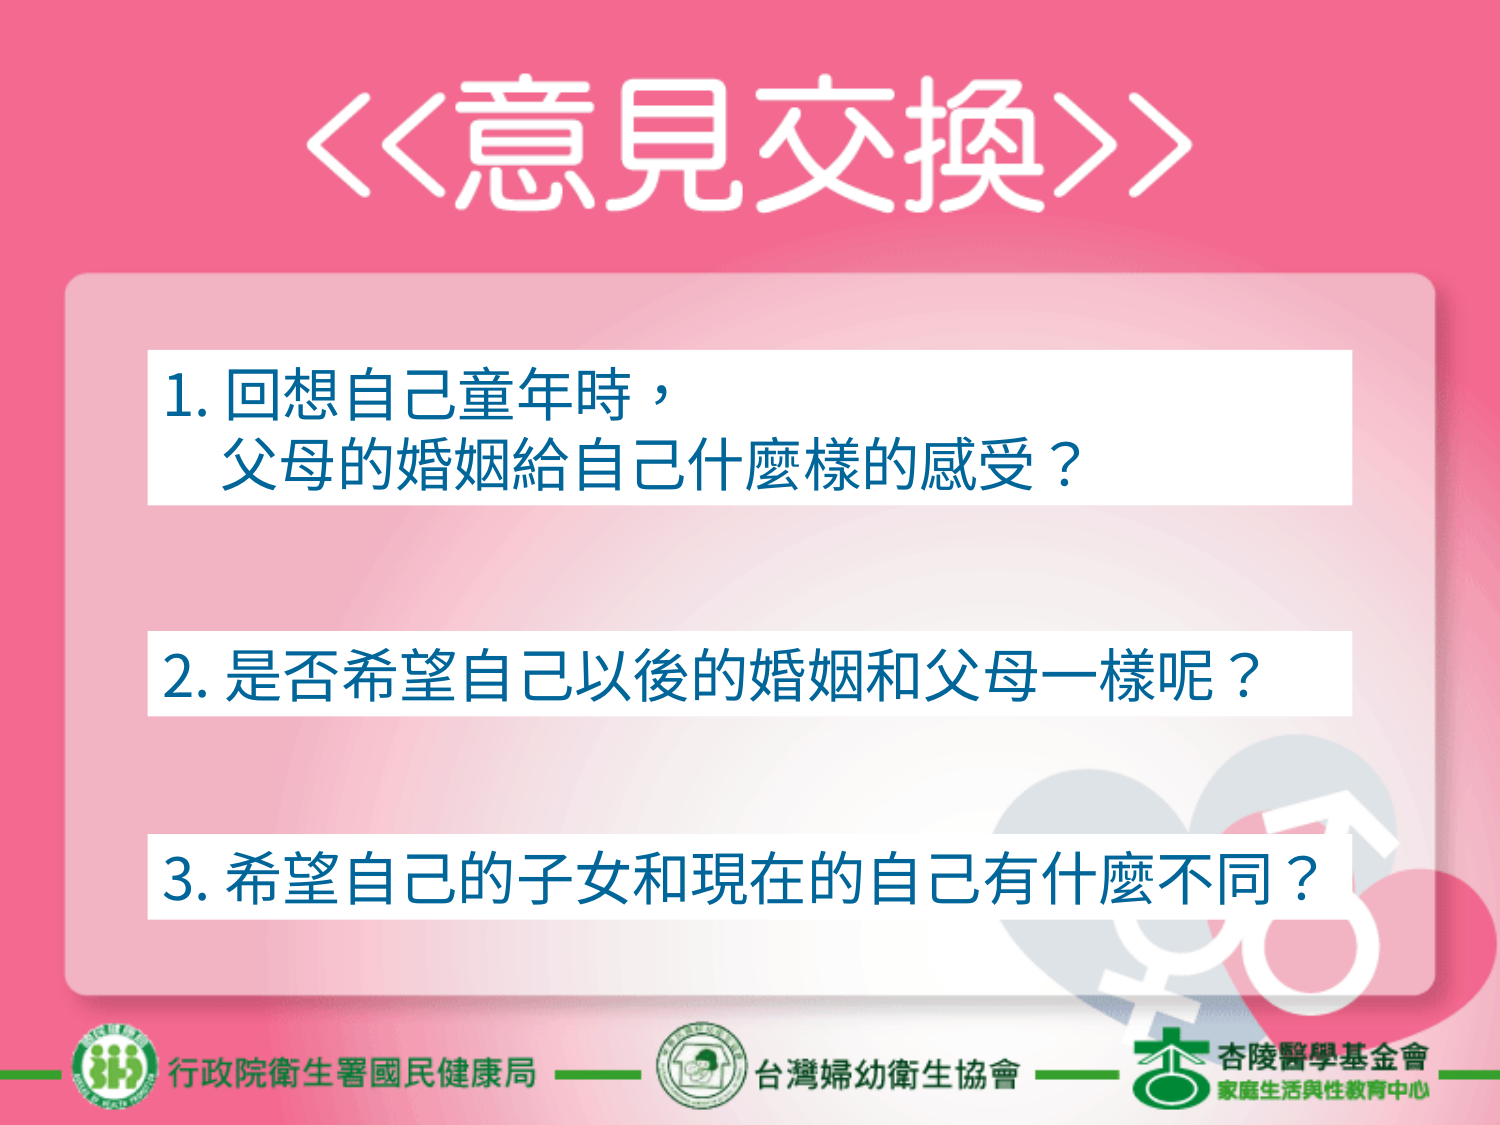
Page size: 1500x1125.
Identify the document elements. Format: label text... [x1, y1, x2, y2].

text_box 3.希望自己的子女和現在的自己有什麼不同？ [147, 834, 1353, 920]
text_box 2.是否希望自己以後的婚姻和父母一樣呢？ [147, 631, 1353, 717]
text_box 1.回想自己童年時， 父母的婚姻給自己什麼樣的感受？ [147, 349, 1353, 506]
picture [0, 0, 1500, 1125]
